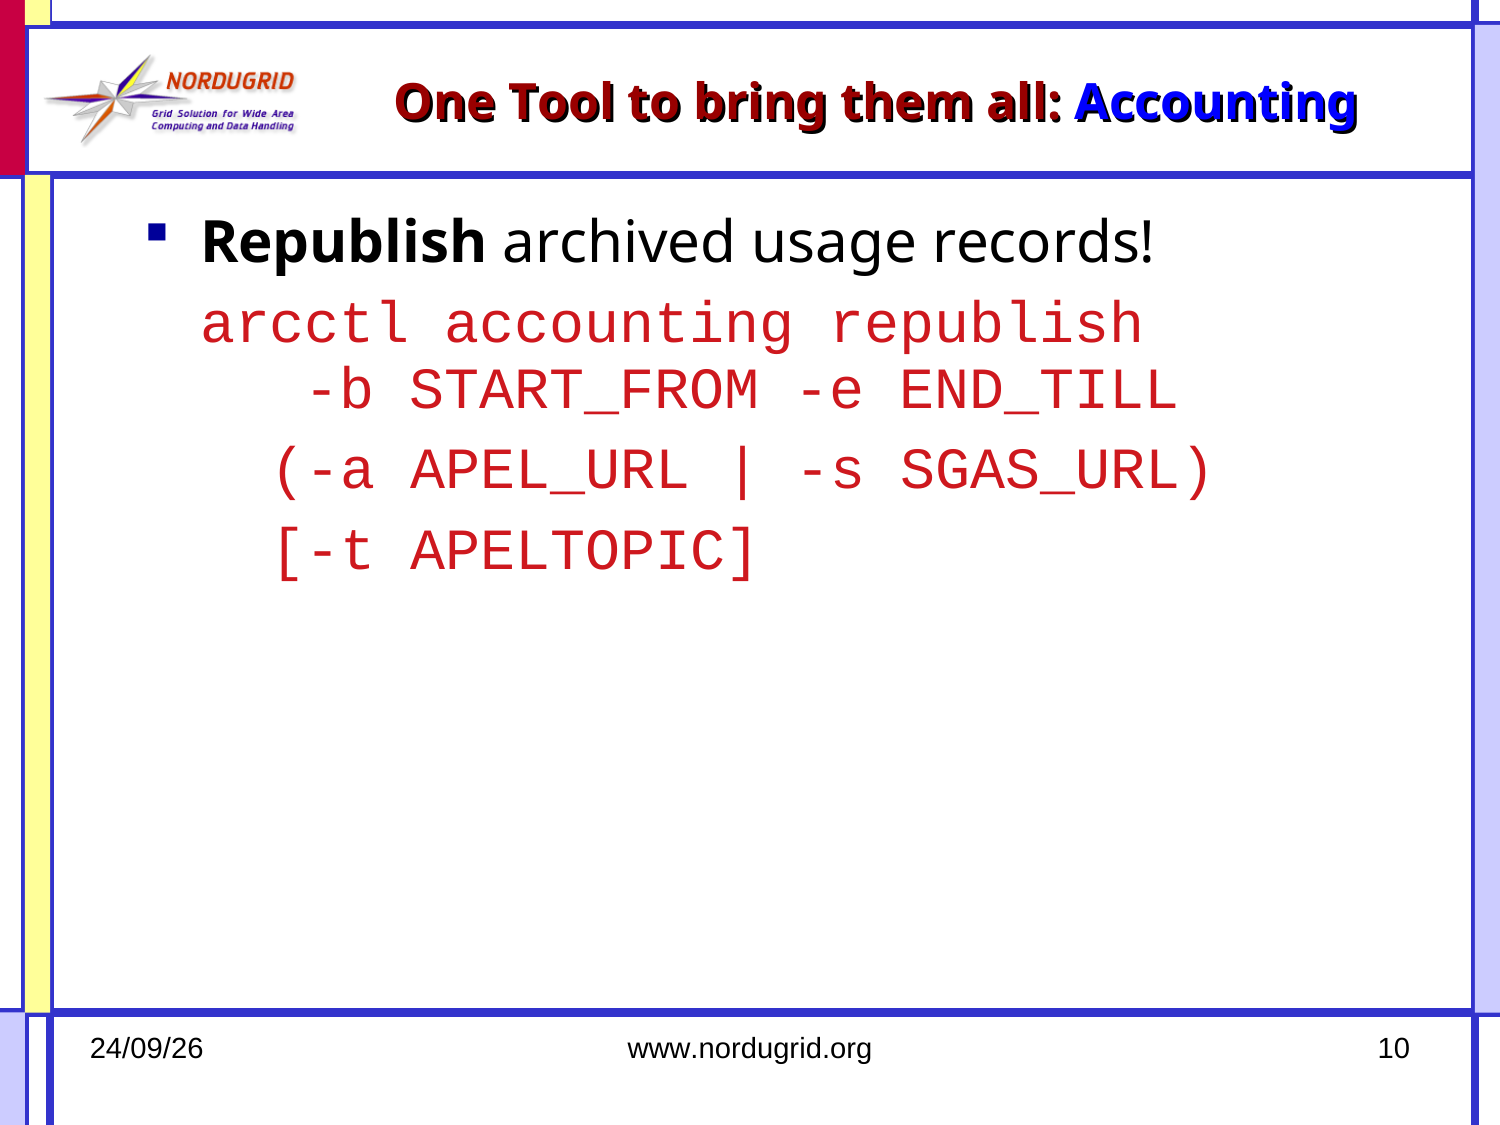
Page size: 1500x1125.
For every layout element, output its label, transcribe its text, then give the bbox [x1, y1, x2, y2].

title One Tool to bring them all: Accounting [324, 17, 1428, 183]
list Republish archived usage records! arcctl accounting republish -b START_FROM -e END_TILL (-a APEL_URL | -s SGAS_URL) [-t APELTOPIC] [87, 200, 1426, 853]
picture [40, 49, 301, 148]
